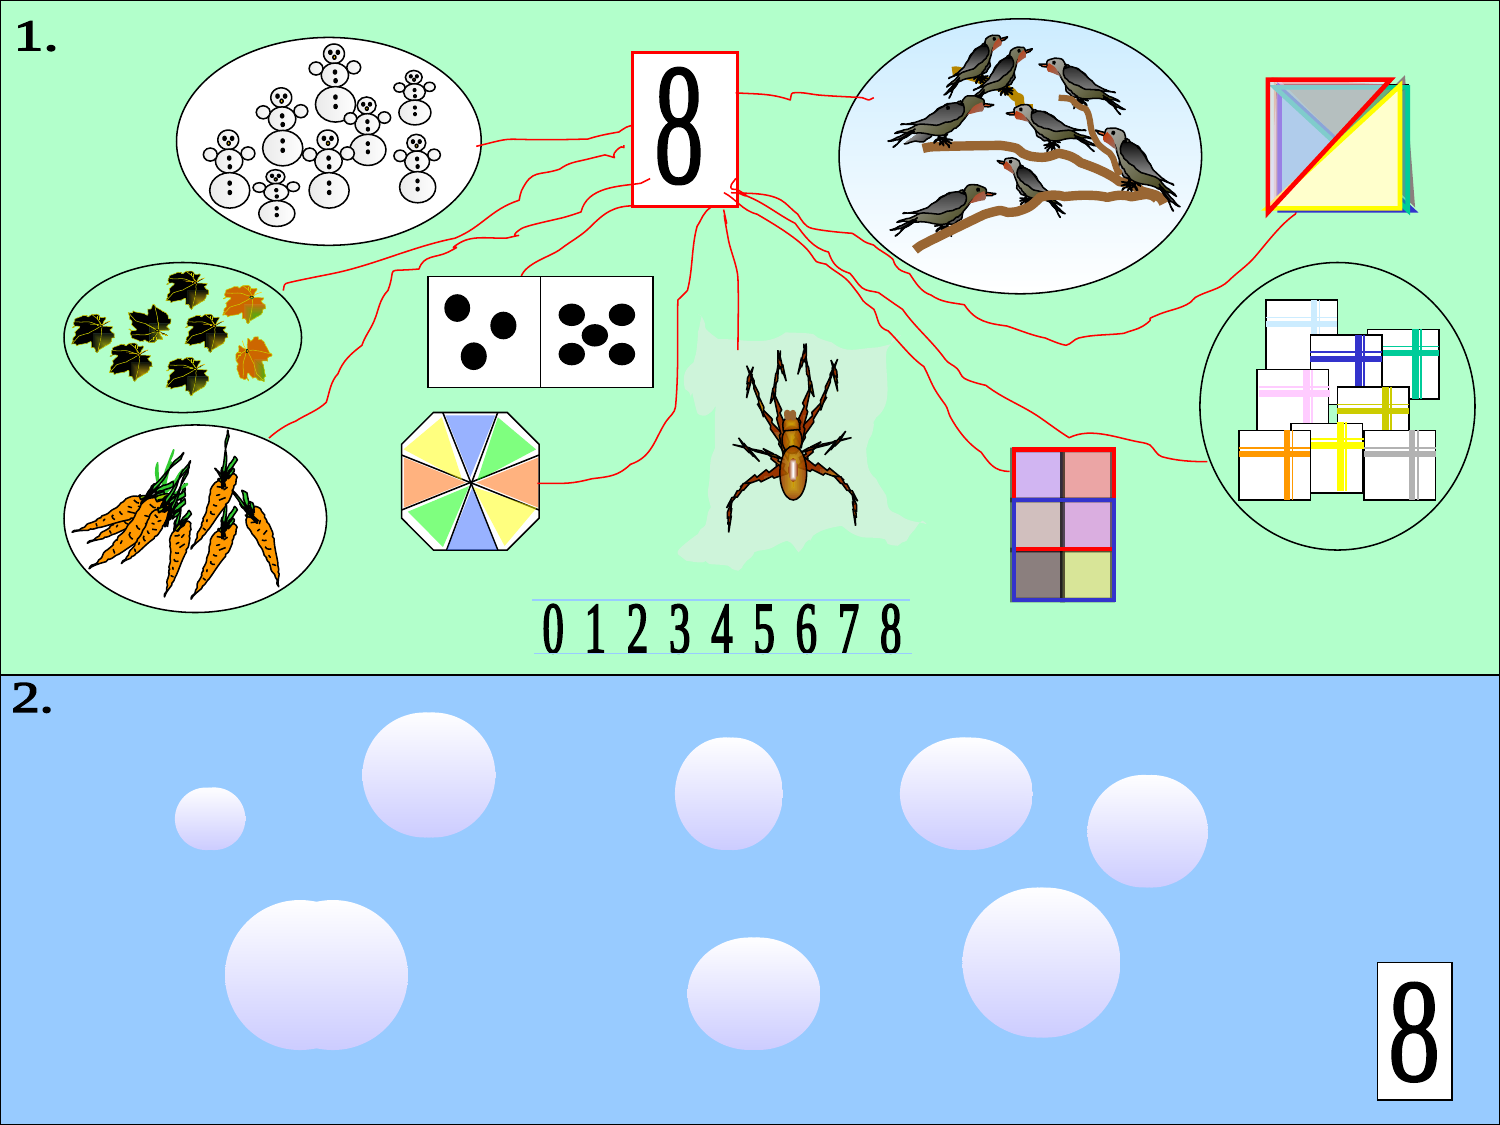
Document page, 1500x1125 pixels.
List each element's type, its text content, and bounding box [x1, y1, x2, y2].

text_box 0 1 2 3 4 5 6 7 8 [628, 604, 646, 653]
text_box 0 1 2 3 4 5 6 7 8 [712, 604, 732, 653]
text_box 1. [18, 21, 40, 51]
text_box 2. [13, 683, 37, 712]
text_box 0 1 2 3 4 5 6 7 8 [588, 604, 604, 653]
text_box 2. [43, 707, 50, 713]
text_box [0, 0, 1500, 1125]
text_box 0 1 2 3 4 5 6 7 8 [881, 604, 900, 653]
text_box 0 1 2 3 4 5 6 7 8 [671, 604, 689, 653]
text_box 8 [1392, 982, 1437, 1083]
text_box 0 1 2 3 4 5 6 7 8 [544, 604, 563, 653]
text_box 0 1 2 3 4 5 6 7 8 [840, 604, 858, 653]
text_box 0 1 2 3 4 5 6 7 8 [797, 604, 816, 653]
text_box 1. [47, 45, 55, 51]
text_box 8 [658, 67, 700, 185]
text_box 0 1 2 3 4 5 6 7 8 [756, 604, 774, 653]
